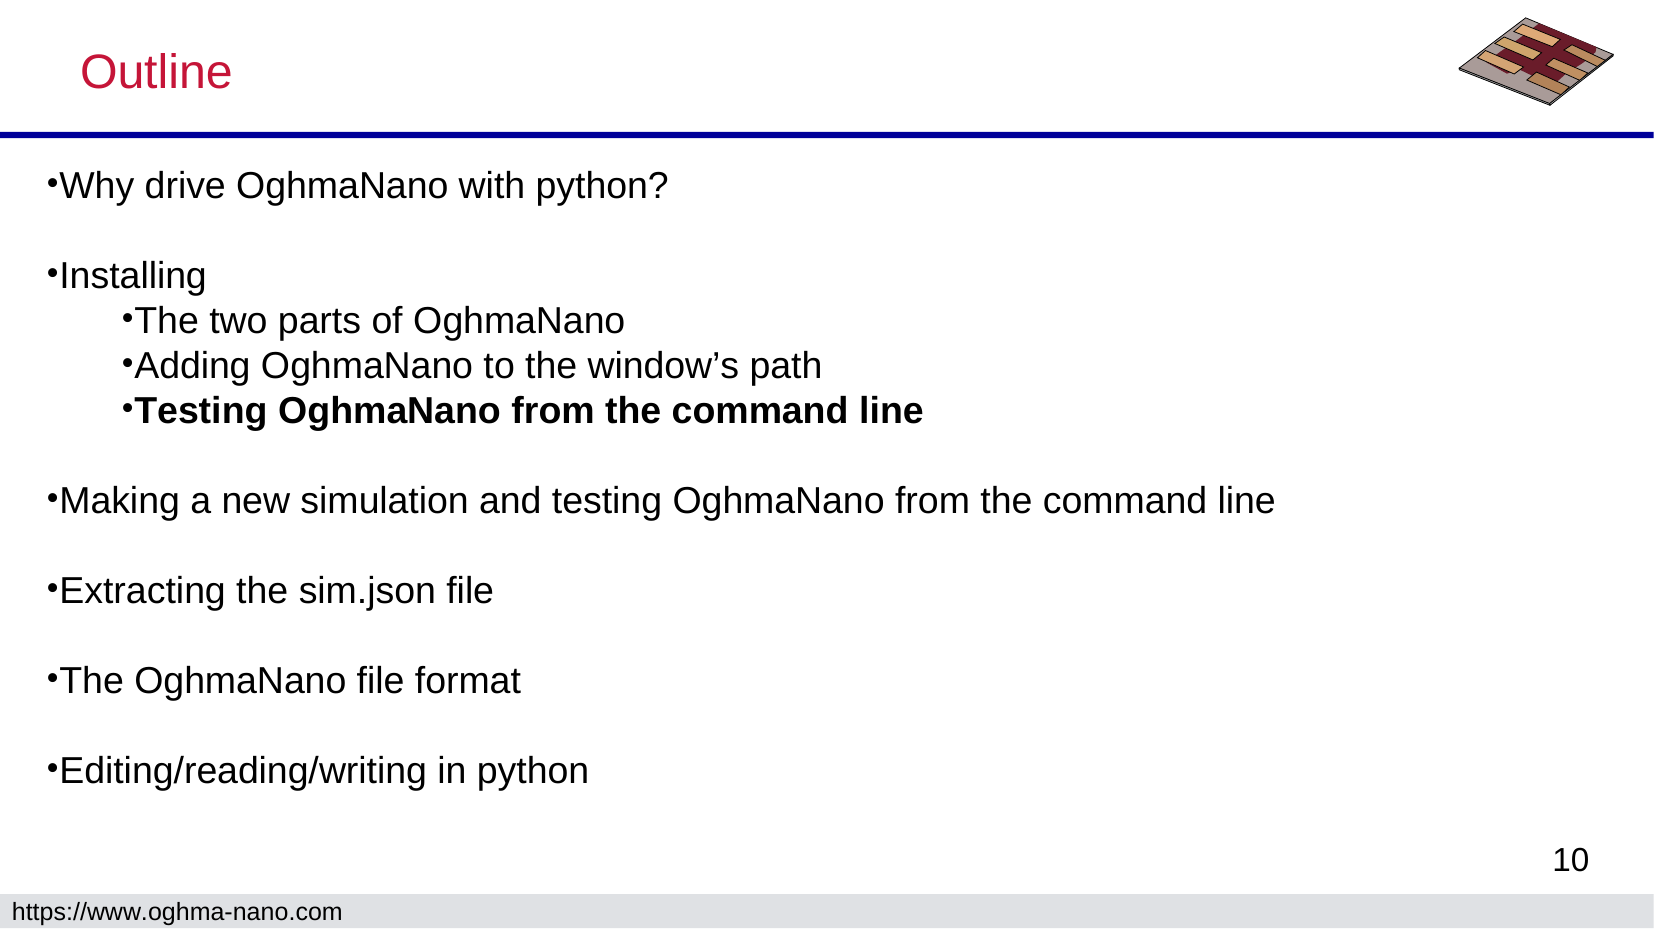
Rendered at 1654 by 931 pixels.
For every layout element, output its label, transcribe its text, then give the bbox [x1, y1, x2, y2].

title Outline [65, 28, 1430, 116]
text_box Why drive OghmaNano with python? Installing The two parts of OghmaNano Adding OghmaNano to the window’s path Testing OghmaNano from the command line Making a new simulation and testing OghmaNano from the command line Extracting the sim.json file The OghmaNano file format Editing/reading/writing in python [31, 153, 1622, 857]
text_box <number> [1537, 831, 1654, 890]
